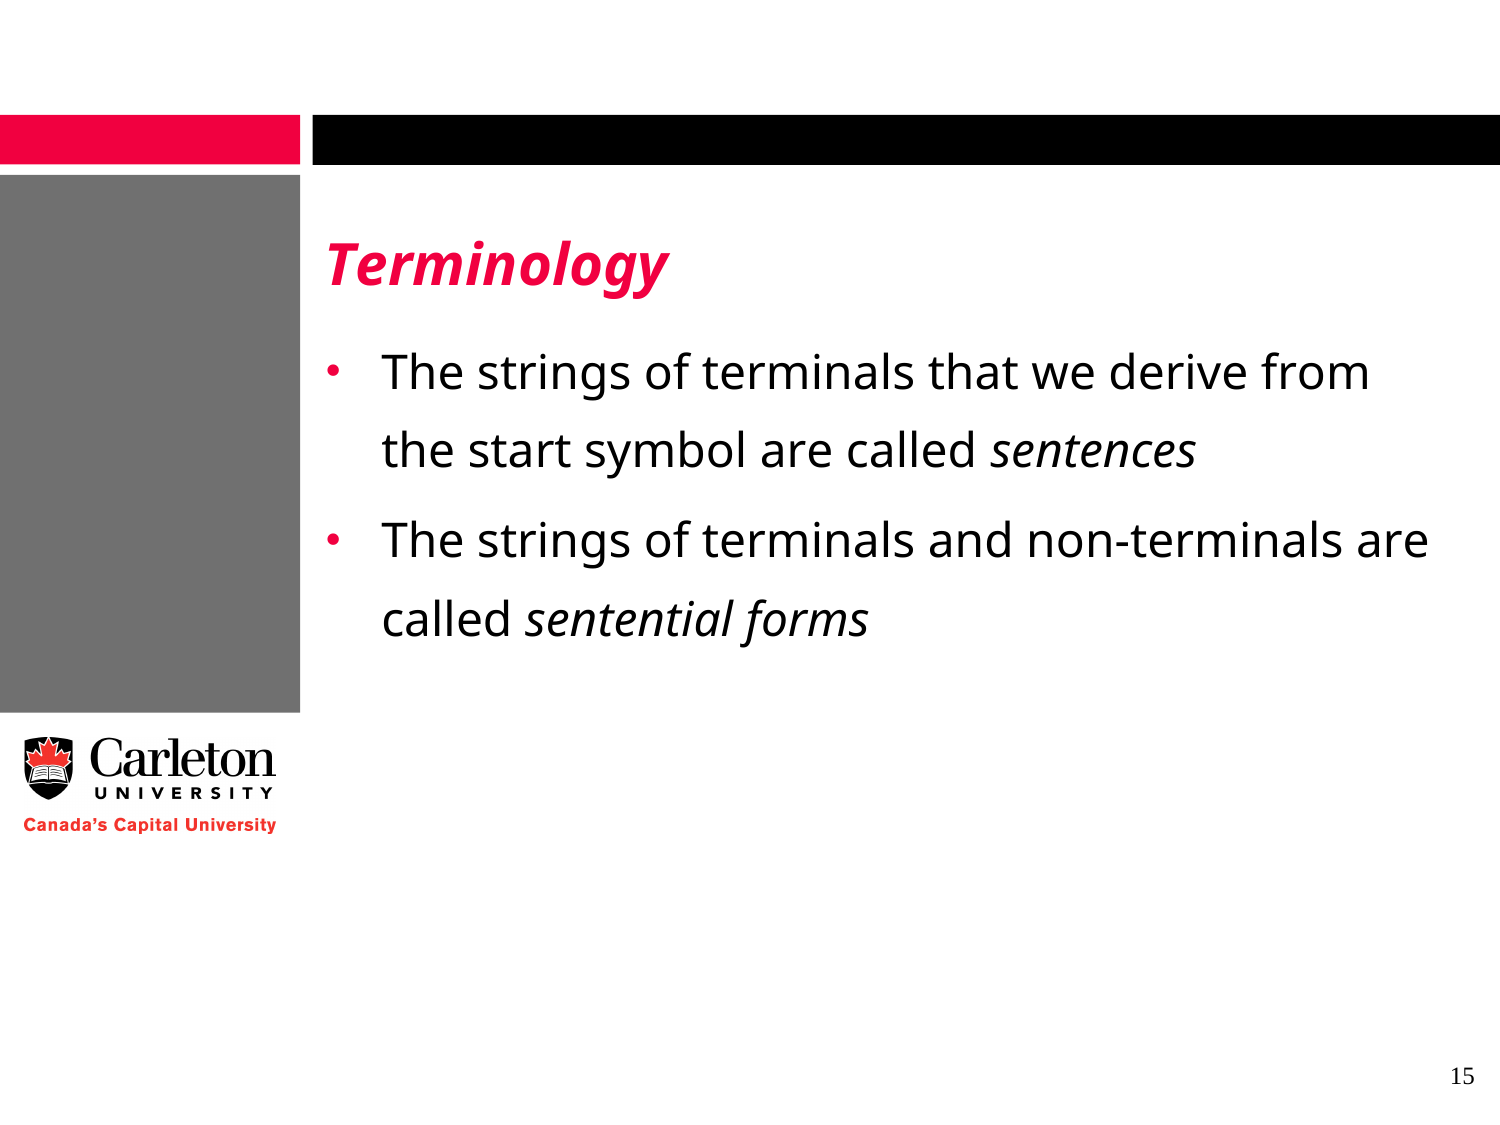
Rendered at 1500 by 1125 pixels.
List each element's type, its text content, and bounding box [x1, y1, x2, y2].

title Terminology [324, 187, 1450, 324]
list The strings of terminals that we derive from the start symbol are called sentences The strings of terminals and non-terminals are called sentential forms [324, 324, 1450, 1068]
picture [24, 737, 276, 834]
